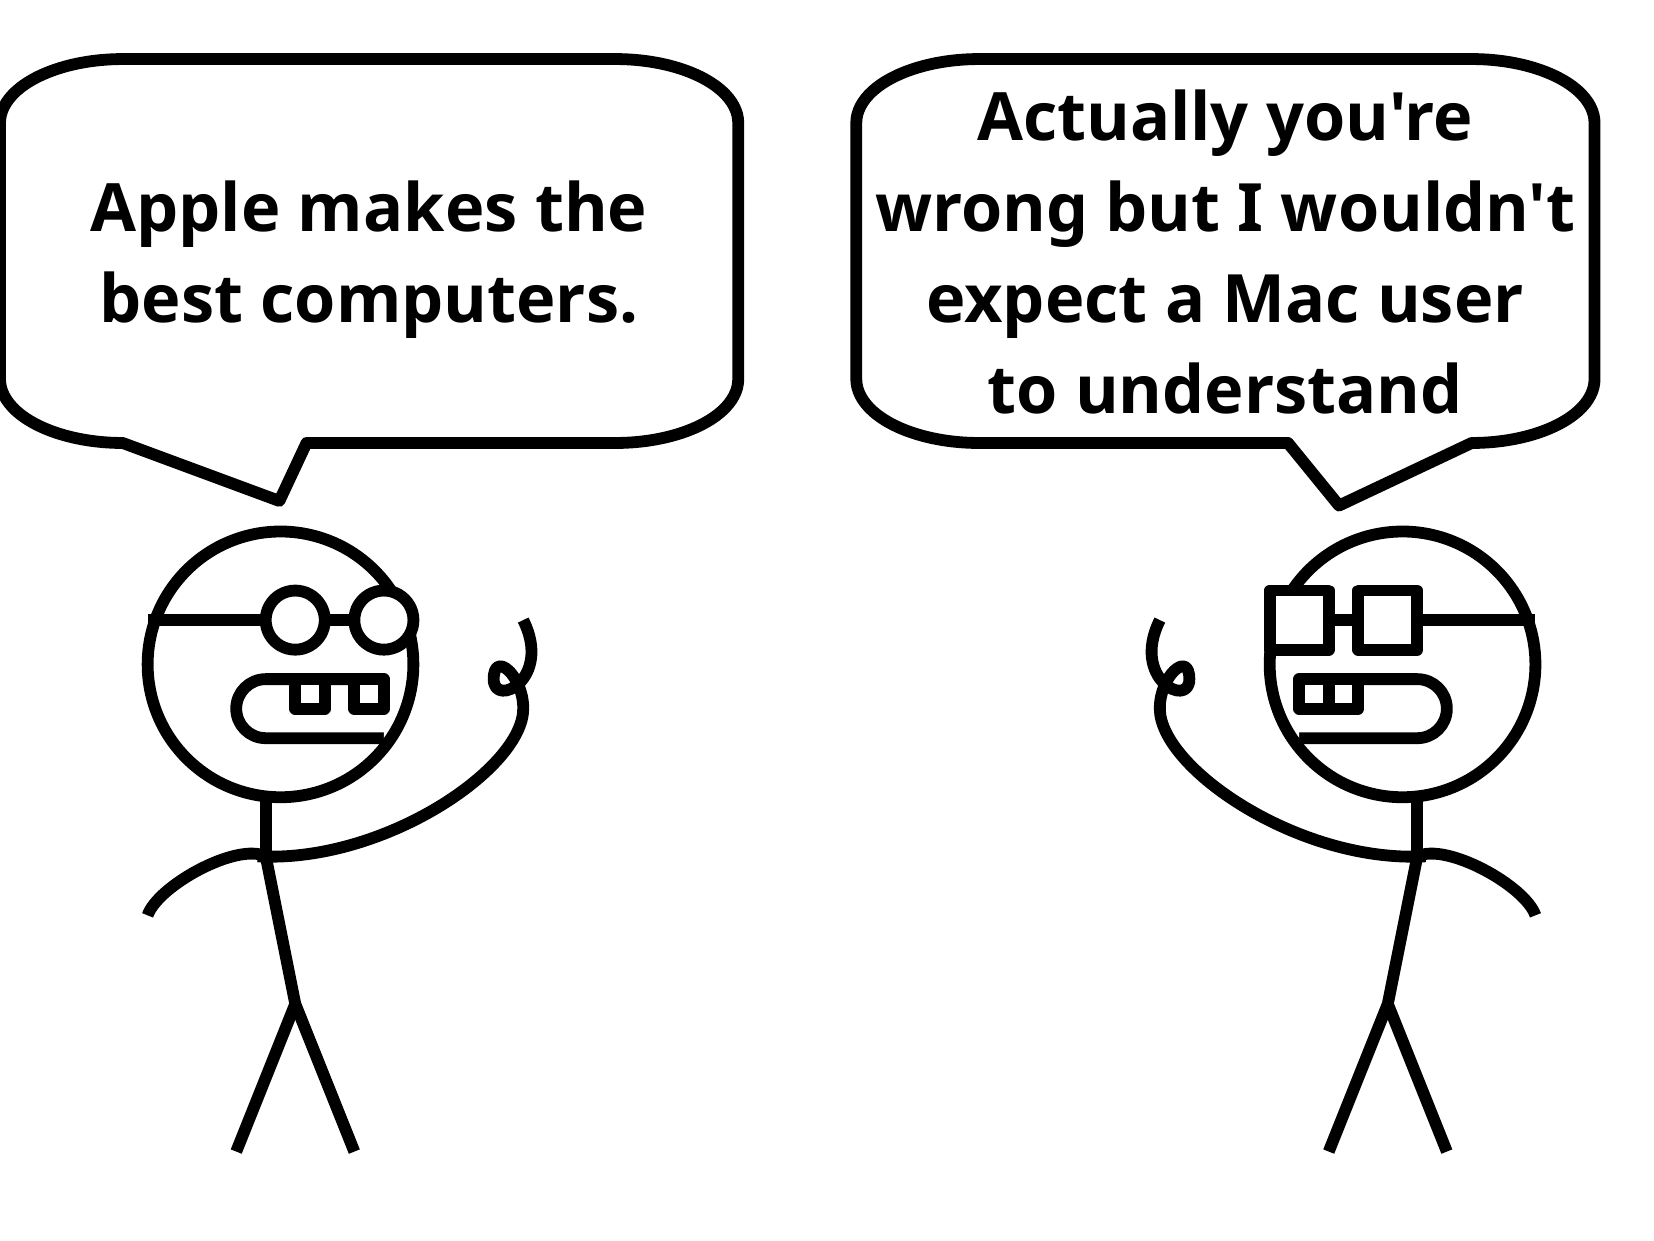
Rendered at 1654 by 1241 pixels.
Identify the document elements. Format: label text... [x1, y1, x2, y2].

text_box [1240, 649, 1300, 768]
text_box [1358, 590, 1418, 650]
text_box Apple makes the best computers. [0, 59, 739, 501]
text_box Actually you're wrong but I wouldn't expect a Mac user to understand [856, 59, 1595, 506]
text_box [1269, 590, 1447, 739]
text_box [265, 590, 325, 650]
text_box [236, 590, 414, 739]
text_box [383, 649, 443, 768]
